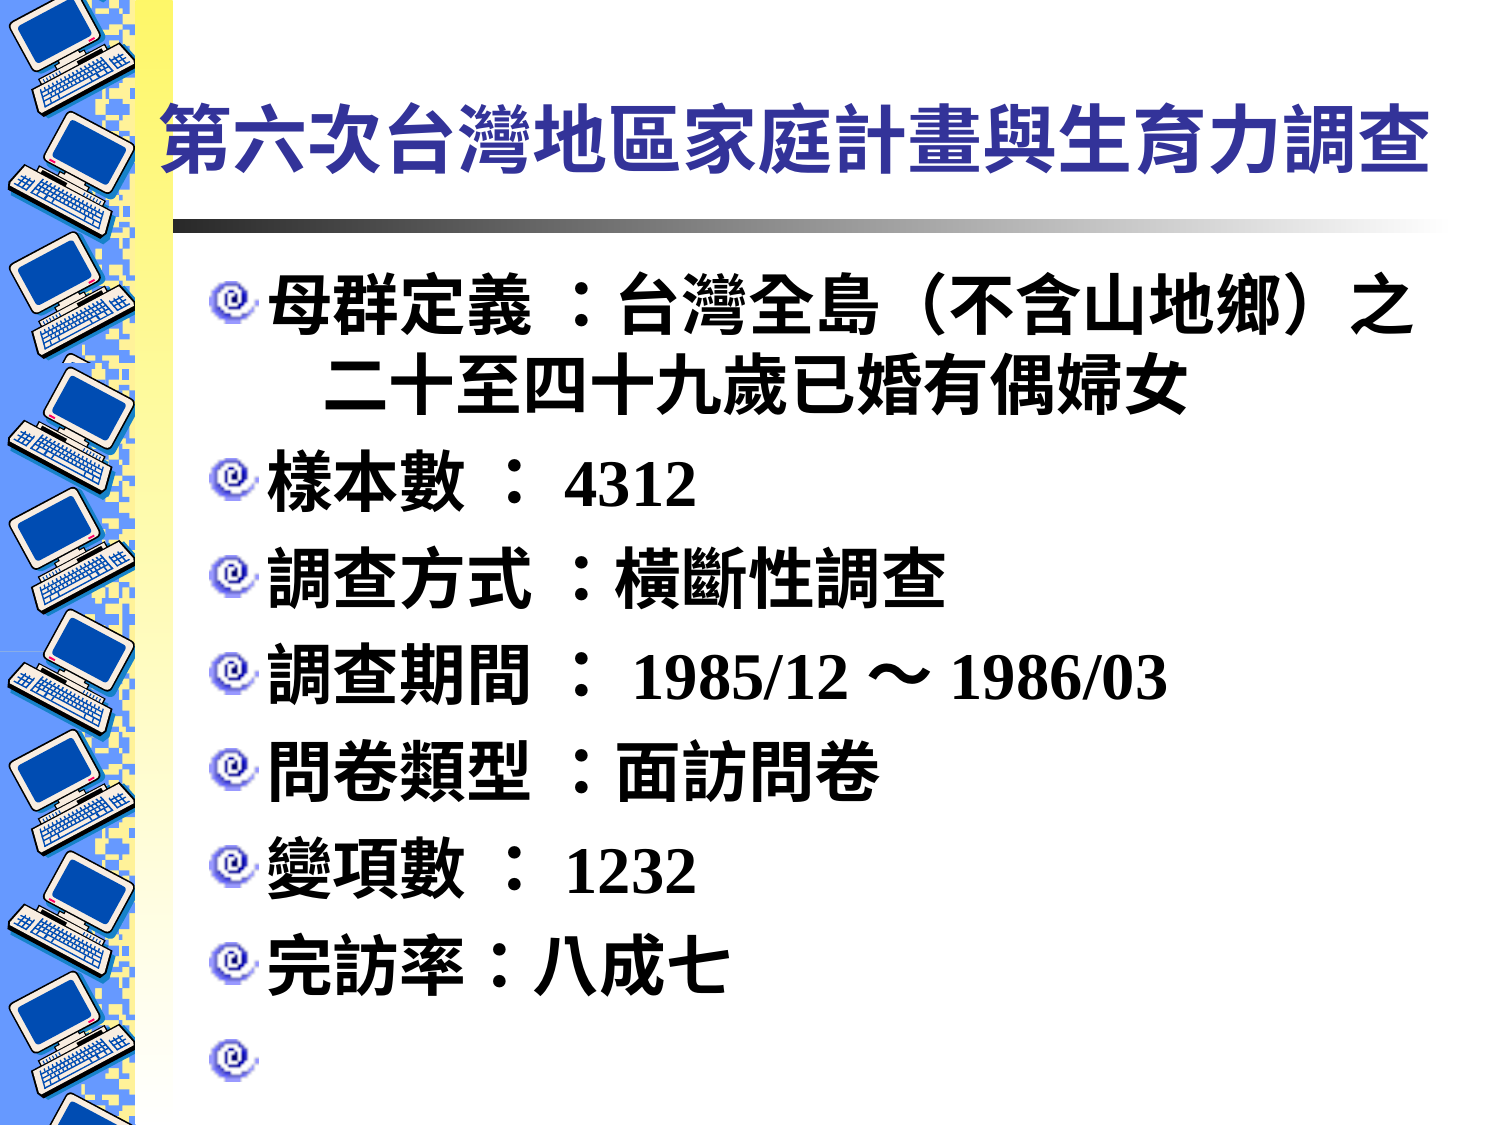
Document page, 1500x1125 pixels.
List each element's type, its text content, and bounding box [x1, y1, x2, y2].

list 母群定義 ：台灣全島（不含山地鄉）之二十至四十九歲已婚有偶婦女 樣本數 ：4312 調查方式 ：橫斷性調查 調查期間 ：1985/12～1986/03 問卷類型 ：面訪問卷 變項數 ：1232 完訪率：八成七 [194, 255, 1470, 1066]
title 第六次台灣地區家庭計畫與生育力調查 [135, 66, 1474, 193]
